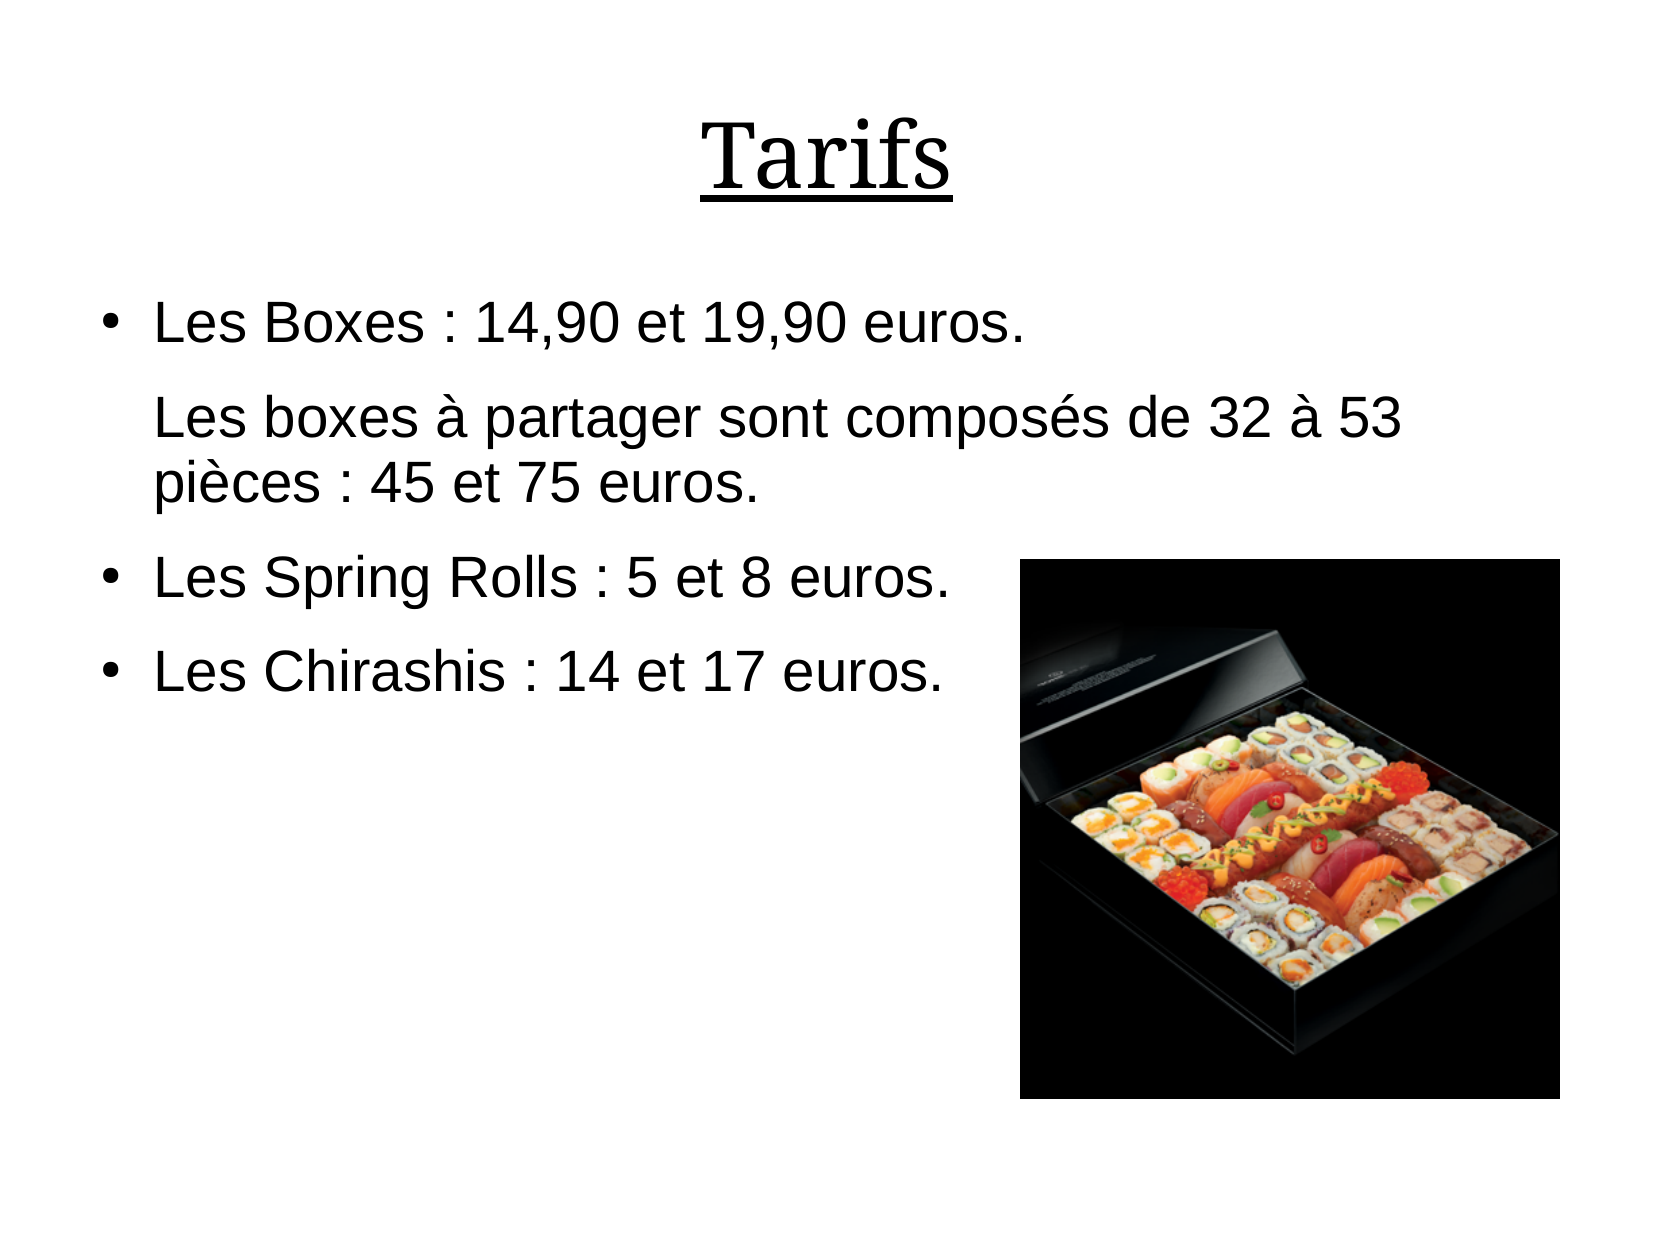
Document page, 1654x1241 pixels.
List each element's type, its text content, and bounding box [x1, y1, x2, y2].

title Tarifs [82, 49, 1571, 257]
list Les Boxes : 14,90 et 19,90 euros. Les boxes à partager sont composés de 32 à 53 pièces : 45 et 75 euros. Les Spring Rolls : 5 et 8 euros. Les Chirashis : 14 et 17 euros. [82, 290, 1571, 1010]
picture [1020, 559, 1560, 1099]
